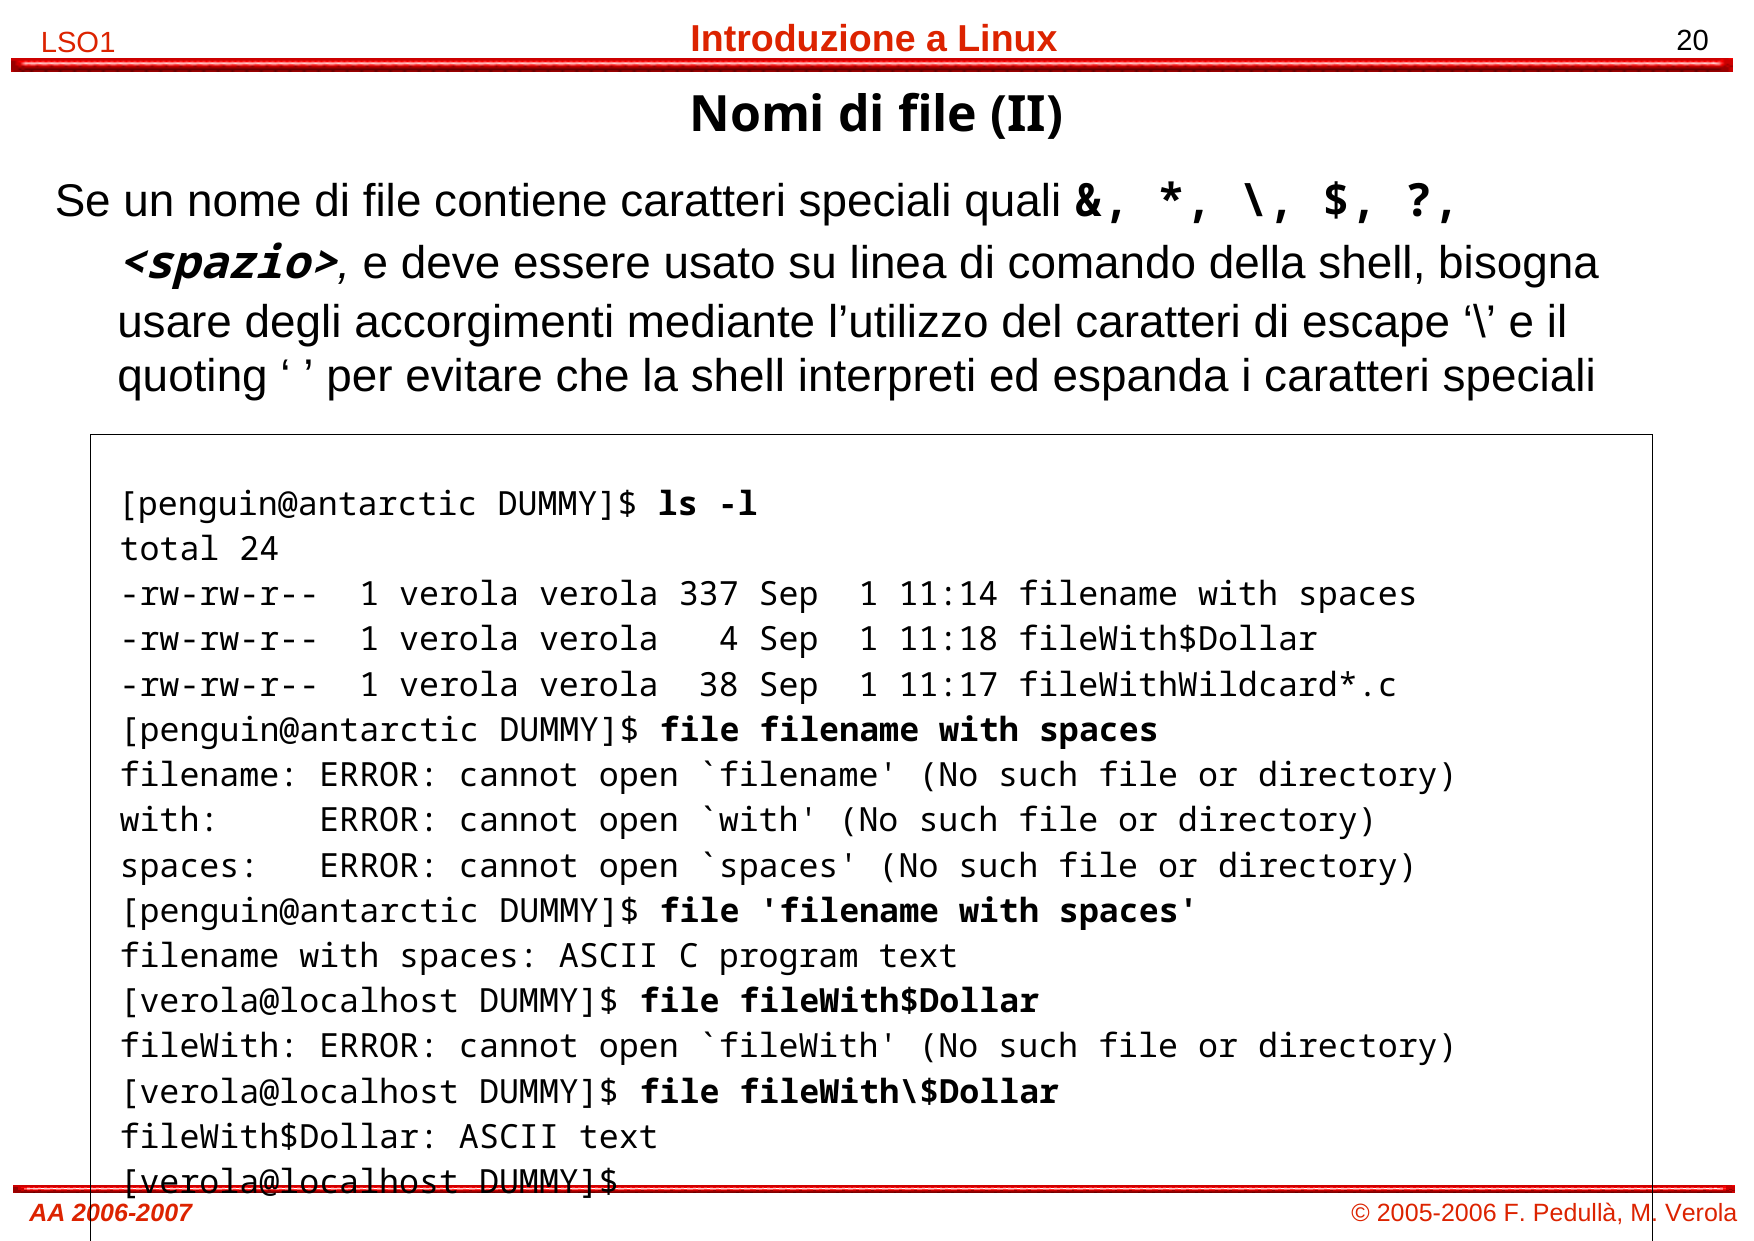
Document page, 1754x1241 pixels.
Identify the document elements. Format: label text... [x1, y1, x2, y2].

picture [504, 1185, 514, 1191]
picture [356, 1185, 368, 1193]
list Se un nome di file contiene caratteri speciali quali &, *, \, $, ?, <spazio>, e deve essere usato su linea di comando della shell, bisogna usare degli accorgimenti mediante l’utilizzo del caratteri di escape ‘\’ e il quoting ‘ ’ per evitare che la shell interpreti ed espanda i caratteri speciali [54, 167, 1692, 407]
picture [609, 1185, 1652, 1193]
text_box [penguin@antarctic DUMMY]$ ls -l total 24 -rw-rw-r-- 1 verola verola 337 Sep 1 11:14 filename with spaces -rw-rw-r-- 1 verola verola 4 Sep 1 11:18 fileWith$Dollar -rw-rw-r-- 1 verola verola 38 Sep 1 11:17 fileWithWildcard*.c [penguin@antarctic DUMMY]$ file filename with spaces filename: ERROR: cannot open `filename' (No such file or directory) with: ERROR: cannot open `with' (No such file or directory) spaces: ERROR: cannot open `spaces' (No such file or directory) [penguin@antarctic DUMMY]$ file 'filename with spaces' filename with spaces: ASCII C program text [verola@localhost DUMMY]$ file fileWith$Dollar fileWith: ERROR: cannot open `fileWith' (No such file or directory) [verola@localhost DUMMY]$ file fileWith\$Dollar fileWith$Dollar: ASCII text [verola@localhost DUMMY]$ [90, 434, 1653, 1142]
picture [557, 1185, 567, 1193]
picture [262, 1185, 288, 1193]
picture [449, 1185, 481, 1193]
picture [404, 1185, 414, 1191]
picture [325, 1185, 344, 1193]
picture [544, 1185, 554, 1193]
picture [484, 1185, 494, 1190]
picture [344, 1185, 353, 1191]
picture [371, 1185, 382, 1193]
picture [313, 1185, 326, 1193]
picture [385, 1185, 393, 1193]
picture [396, 1185, 405, 1193]
picture [304, 1185, 314, 1191]
picture [13, 1185, 90, 1193]
picture [190, 1185, 205, 1193]
picture [231, 1185, 244, 1193]
picture [130, 1185, 147, 1193]
picture [204, 1185, 214, 1191]
picture [244, 1185, 253, 1191]
picture [536, 1185, 541, 1193]
picture [513, 1185, 520, 1193]
title Nomi di file (II) [40, 66, 1714, 162]
picture [490, 1185, 505, 1193]
picture [151, 1185, 166, 1193]
picture [164, 1185, 186, 1193]
picture [523, 1185, 533, 1193]
picture [413, 1185, 432, 1193]
picture [256, 1185, 262, 1193]
picture [569, 1185, 587, 1193]
picture [433, 1185, 448, 1193]
picture [213, 1185, 228, 1193]
picture [291, 1185, 305, 1193]
picture [1653, 1185, 1735, 1193]
picture [91, 1185, 127, 1193]
picture [590, 1185, 607, 1193]
picture [11, 58, 1733, 72]
